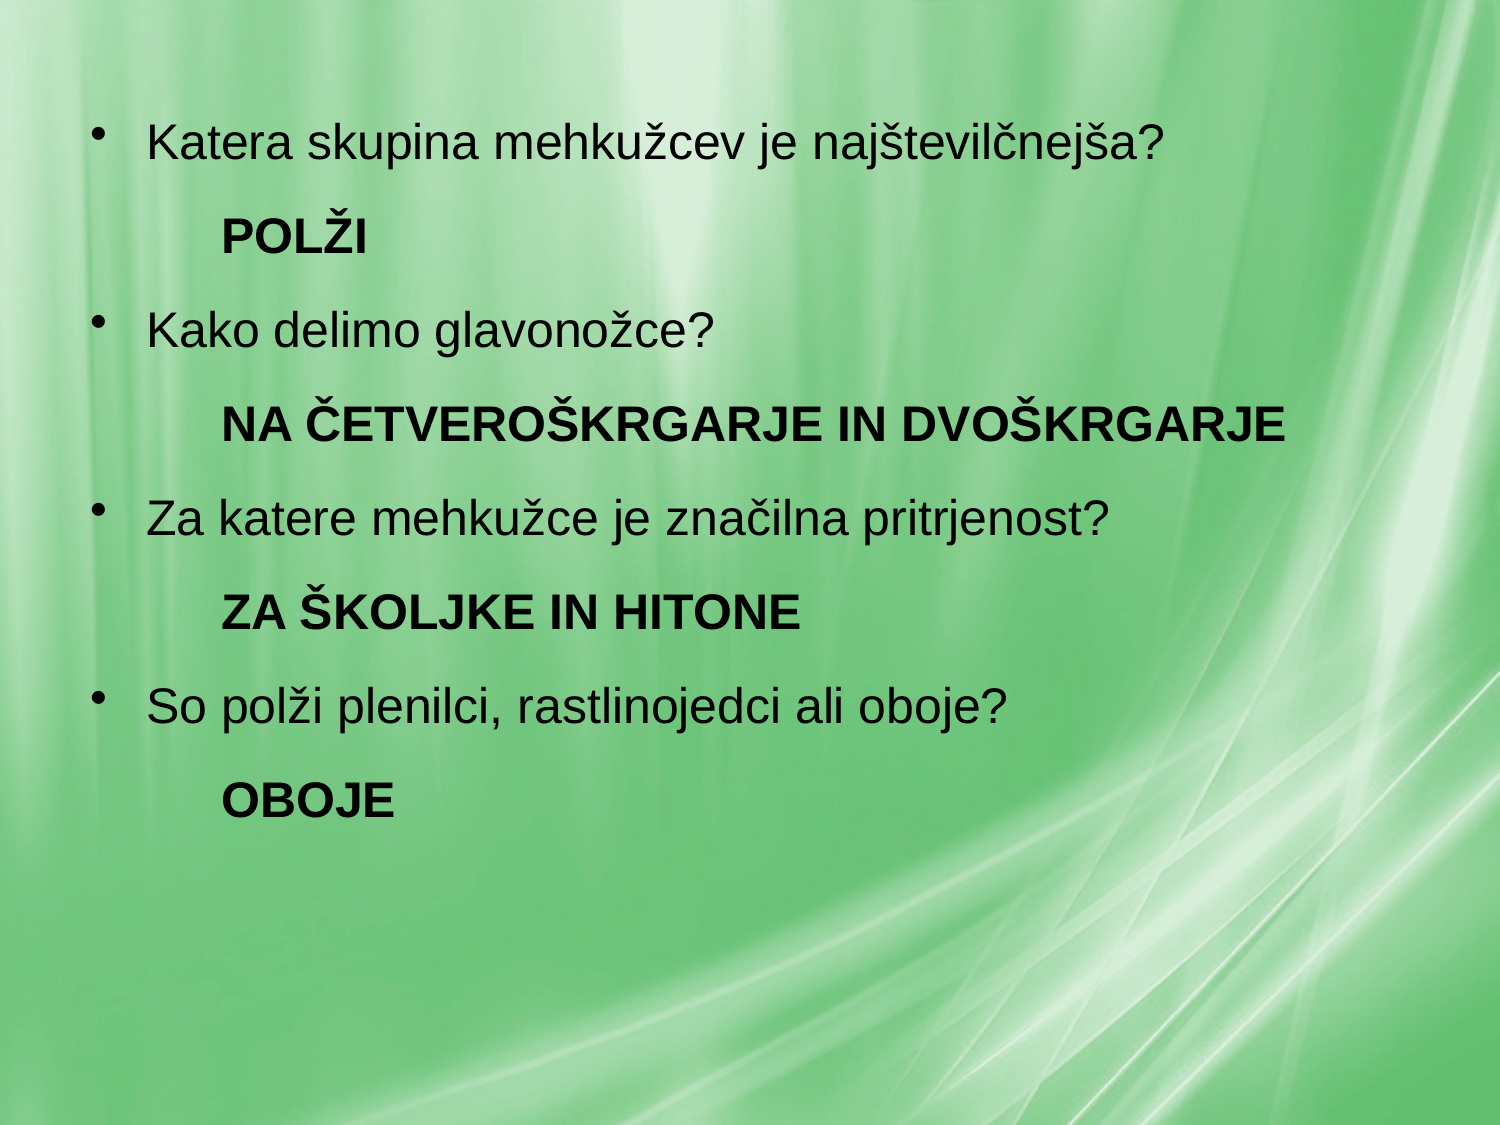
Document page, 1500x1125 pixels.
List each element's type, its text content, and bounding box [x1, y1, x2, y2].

list Katera skupina mehkužcev je najštevilčnejša? POLŽI Kako delimo glavonožce? NA ČETVEROŠKRGARJE IN DVOŠKRGARJE Za katere mehkužce je značilna pritrjenost? ZA ŠKOLJKE IN HITONE So polži plenilci, rastlinojedci ali oboje? OBOJE [75, 78, 1425, 1005]
picture [0, 0, 1500, 1125]
